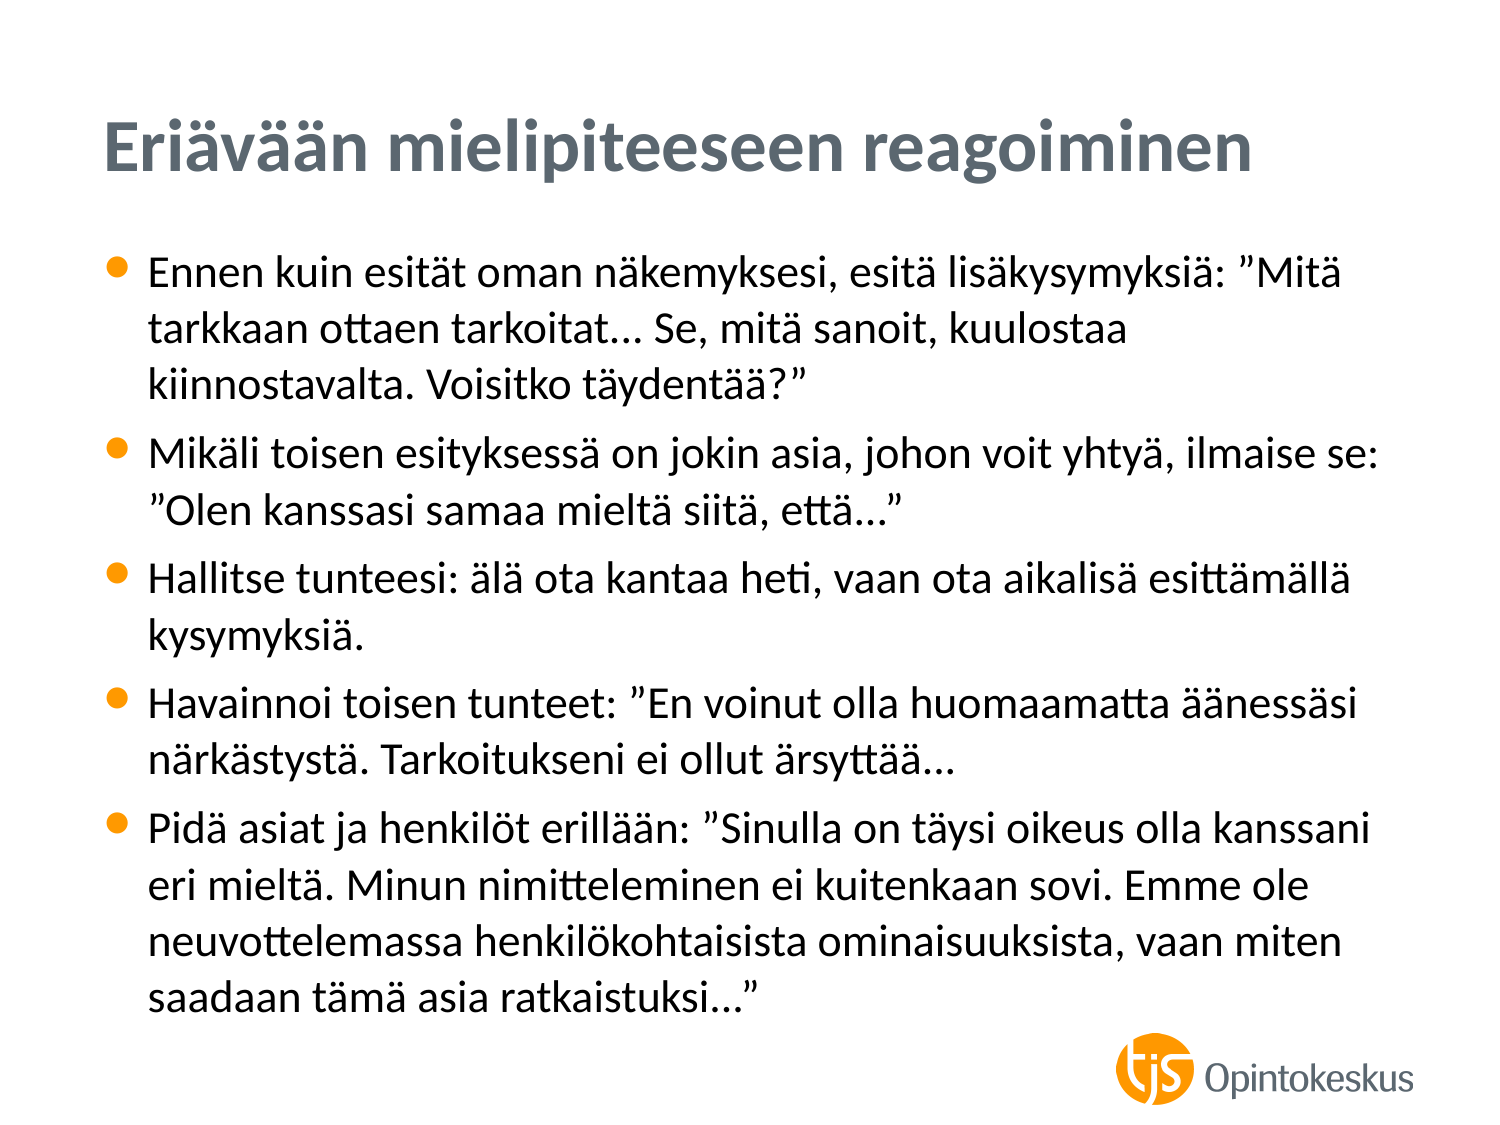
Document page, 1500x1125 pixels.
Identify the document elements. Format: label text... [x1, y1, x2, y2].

list Ennen kuin esität oman näkemyksesi, esitä lisäkysymyksiä: ”Mitä tarkkaan ottaen tarkoitat... Se, mitä sanoit, kuulostaa kiinnostavalta. Voisitko täydentää?” Mikäli toisen esityksessä on jokin asia, johon voit yhtyä, ilmaise se: ”Olen kanssasi samaa mieltä siitä, että...” Hallitse tunteesi: älä ota kantaa heti, vaan ota aikalisä esittämällä kysymyksiä. Havainnoi toisen tunteet: ”En voinut olla huomaamatta äänessäsi närkästystä. Tarkoitukseni ei ollut ärsyttää... Pidä asiat ja henkilöt erillään: ”Sinulla on täysi oikeus olla kanssani eri mieltä. Minun nimitteleminen ei kuitenkaan sovi. Emme ole neuvottelemassa henkilökohtaisista ominaisuuksista, vaan miten saadaan tämä asia ratkaistuksi...” [88, 266, 1412, 1077]
title Eriävään mielipiteeseen reagoiminen [88, 88, 1412, 266]
picture [1116, 1033, 1413, 1105]
